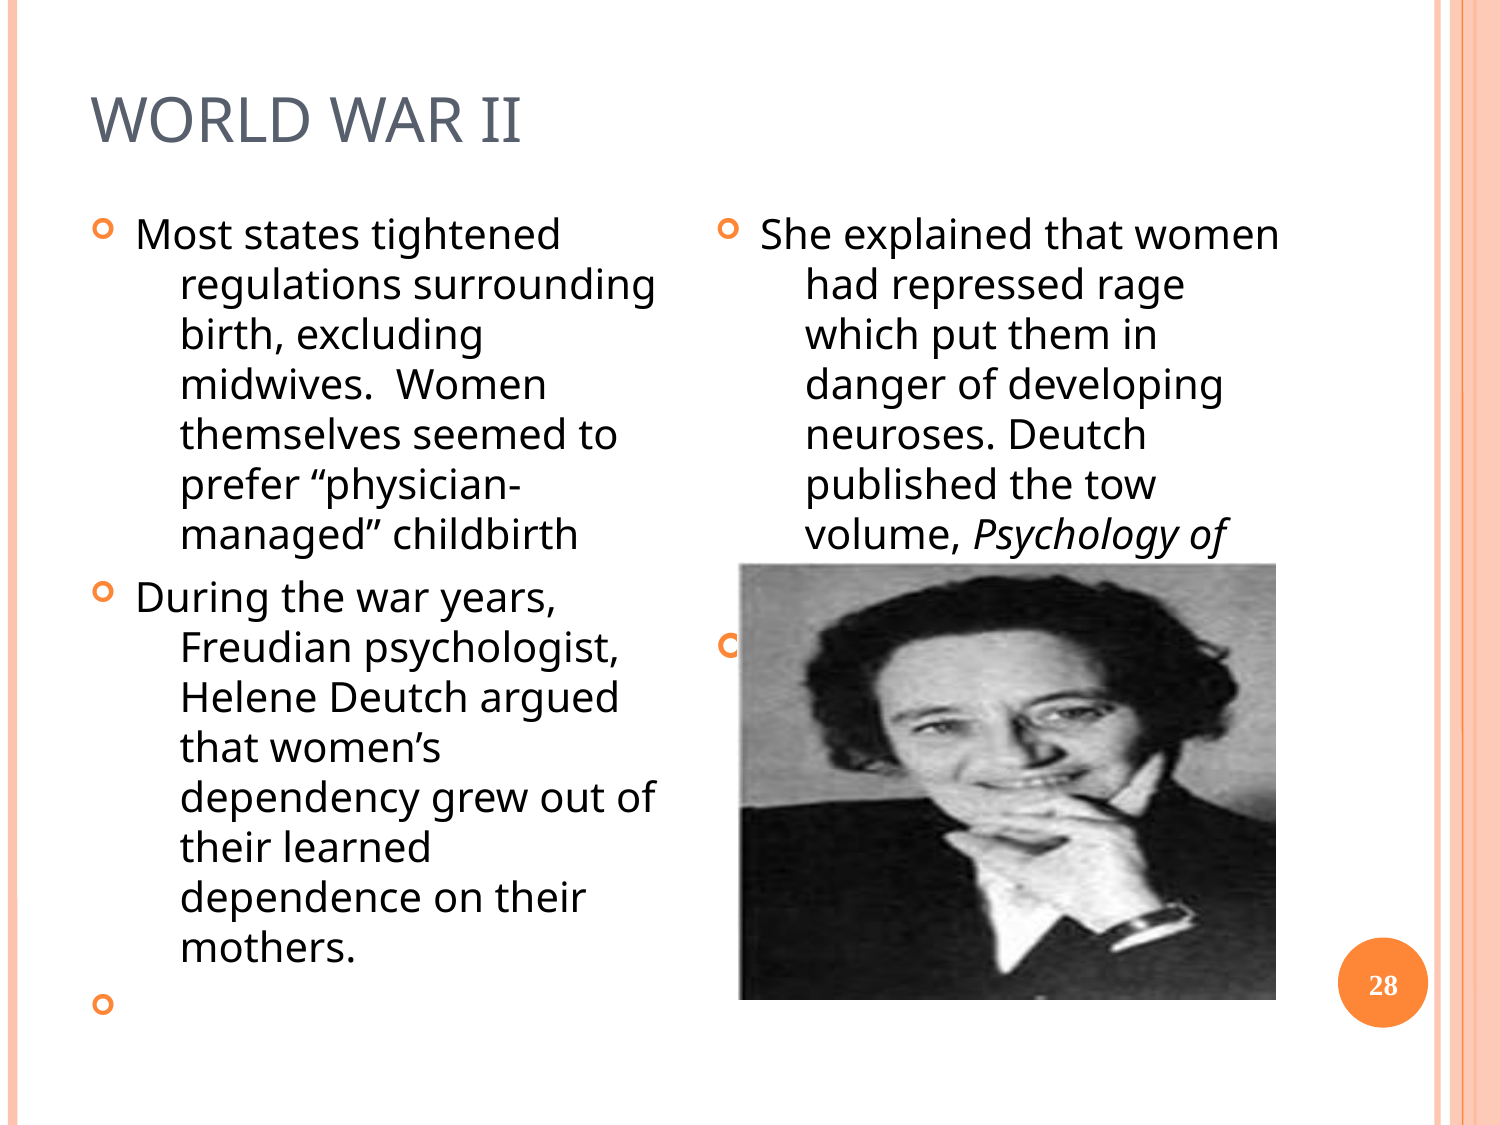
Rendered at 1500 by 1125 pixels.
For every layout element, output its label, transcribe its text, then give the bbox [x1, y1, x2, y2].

title World War II [75, 45, 1300, 163]
picture [737, 562, 1276, 1000]
list Most states tightened regulations surrounding birth, excluding midwives. Women themselves seemed to prefer “physician-managed” childbirth During the war years, Freudian psychologist, Helene Deutch argued that women’s dependency grew out of their learned dependence on their mothers. [75, 200, 676, 1013]
text_box [1333, 940, 1434, 1027]
list She explained that women had repressed rage which put them in danger of developing neuroses. Deutch published the tow volume, Psychology of Women in 1944. [700, 200, 1301, 1013]
